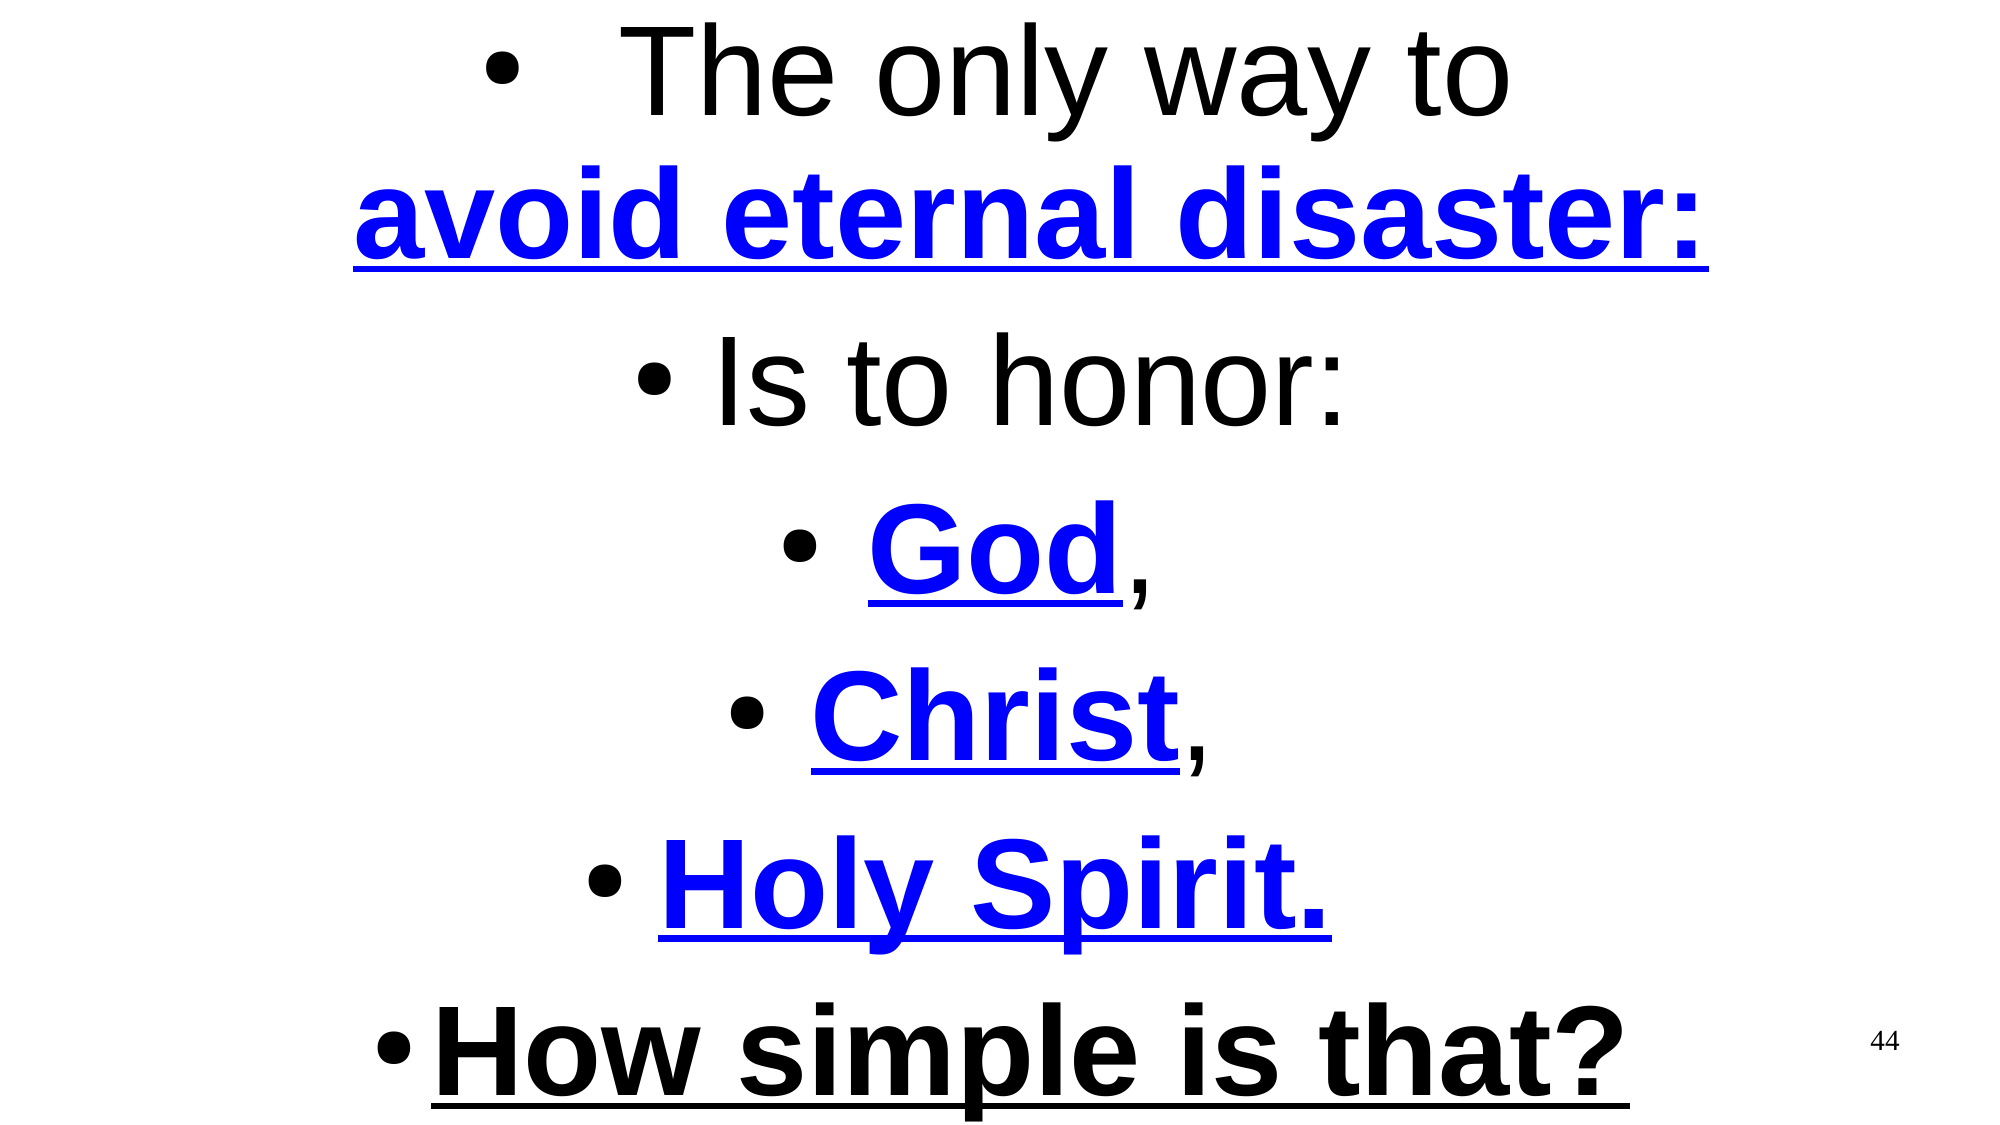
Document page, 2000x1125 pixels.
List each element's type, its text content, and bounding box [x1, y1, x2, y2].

list The only way to avoid eternal disaster: Is to honor: God, Christ, Holy Spirit. How simple is that? [0, 0, 1996, 1123]
